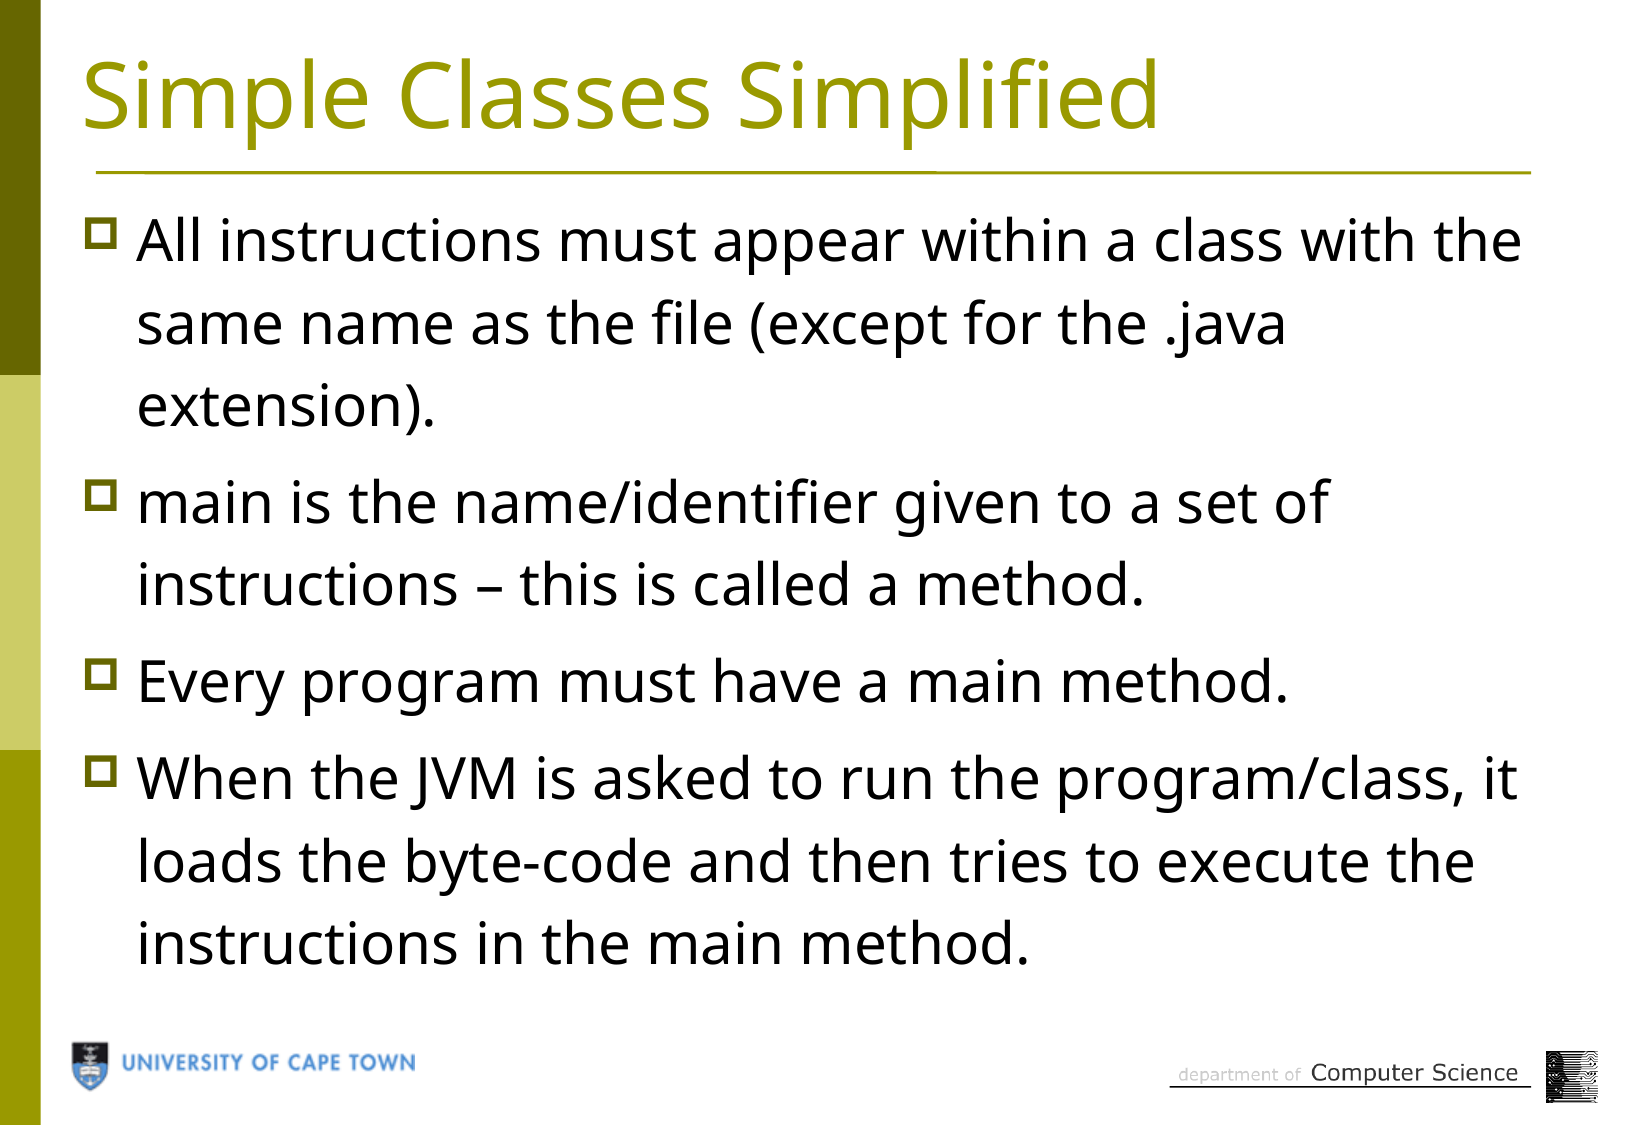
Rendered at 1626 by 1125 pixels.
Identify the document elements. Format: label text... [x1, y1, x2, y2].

picture [1546, 1051, 1598, 1103]
picture [1169, 1043, 1532, 1091]
list All instructions must appear within a class with the same name as the file (except for the .java extension). main is the name/identifier given to a set of instructions – this is called a method. Every program must have a main method. When the JVM is asked to run the program/class, it loads the byte-code and then tries to execute the instructions in the main method. [81, 196, 1543, 1005]
title Simple Classes Simplified [81, 29, 1543, 172]
picture [61, 1024, 415, 1103]
